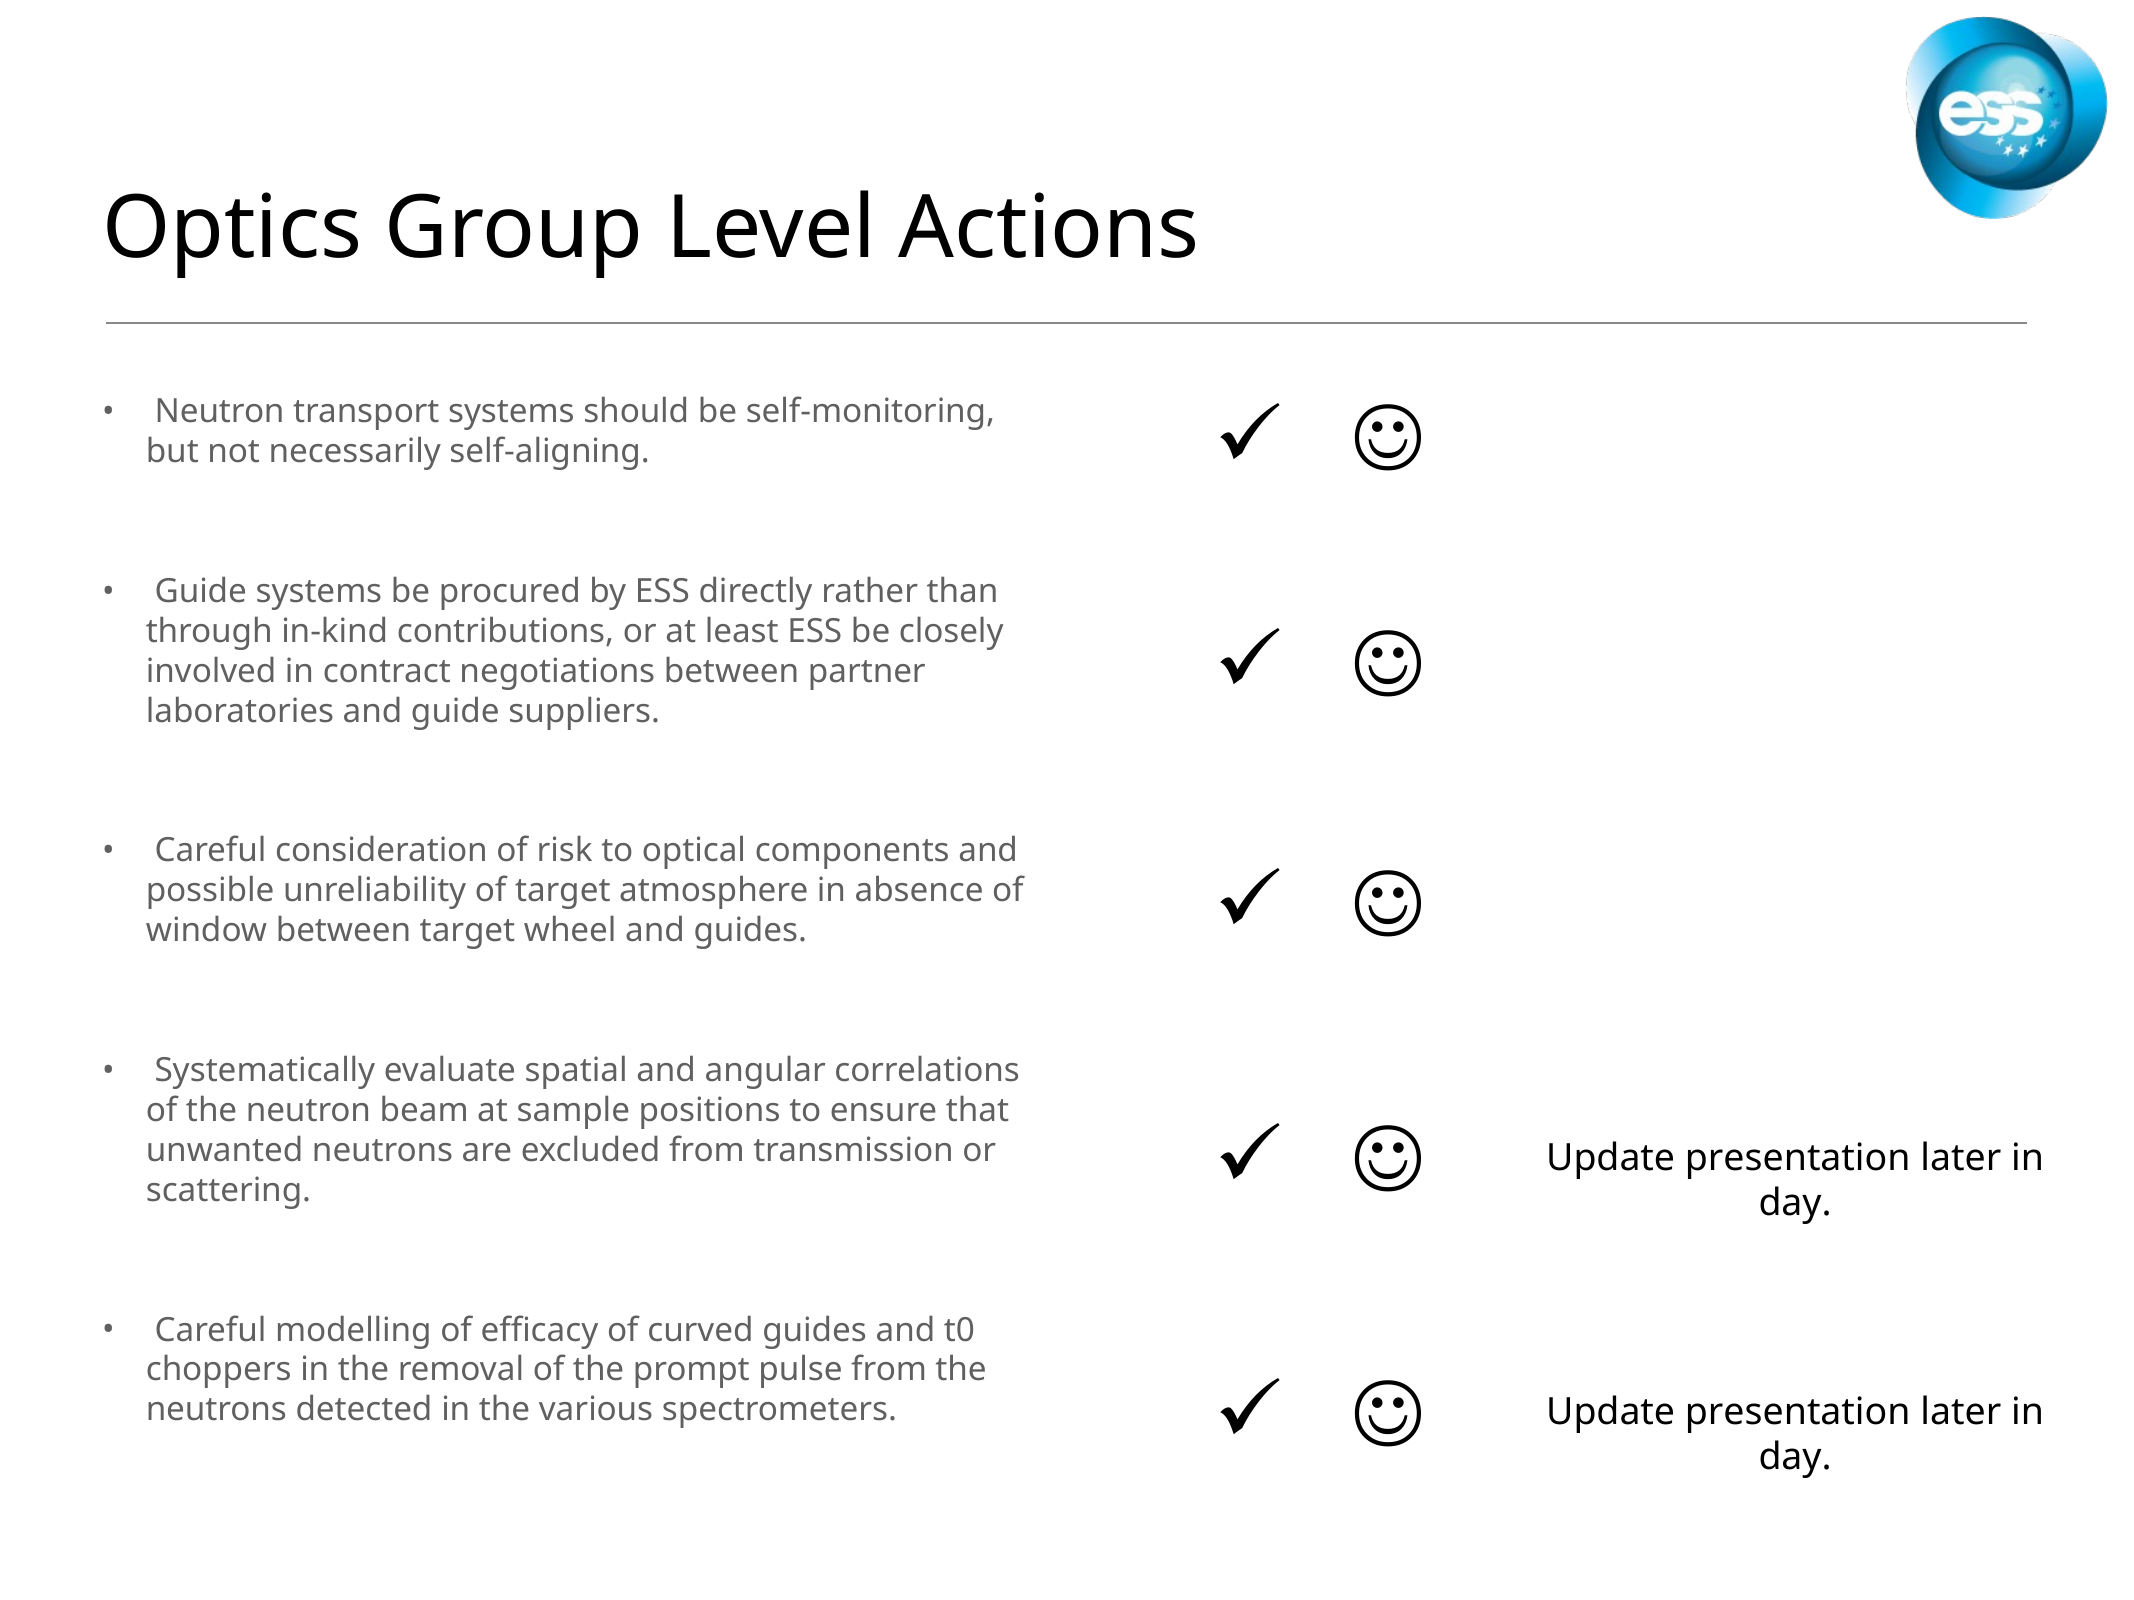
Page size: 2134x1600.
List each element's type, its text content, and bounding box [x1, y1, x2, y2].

text_box  [1336, 600, 1441, 720]
picture [2049, 119, 2060, 129]
text_box ✓ [1200, 1095, 1299, 1216]
text_box ✓ [1200, 600, 1299, 720]
text_box  [1336, 1095, 1441, 1215]
text_box  [1336, 1350, 1441, 1470]
text_box ✓ [1200, 375, 1299, 495]
title Optics Group Level Actions [93, 54, 2040, 284]
picture [2040, 67, 2052, 130]
text_box Update presentation later in day. [1490, 1125, 2101, 1186]
picture [2040, 135, 2046, 147]
text_box ✓ [1200, 840, 1299, 960]
text_box  [1336, 840, 1441, 960]
text_box  [1336, 374, 1441, 495]
picture [2054, 70, 2061, 81]
text_box Update presentation later in day. [1490, 1380, 2101, 1440]
list Neutron transport systems should be self-monitoring, but not necessarily self-aligning. Guide systems be procured by ESS directly rather than through in-kind contributions, or at least ESS be closely involved in contract negotiations between partner laboratories and guide suppliers. Careful consideration of risk to optical components and possible unreliability of target atmosphere in absence of window between target wheel and guides. Systematically evaluate spatial and angular correlations of the neutron beam at sample positions to ensure that unwanted neutrons are excluded from transmission or scattering. Careful modelling of efficacy of curved guides and t0 choppers in the removal of the prompt pulse from the neutrons detected in the various spectrometers. [93, 381, 1044, 1477]
text_box ✓ [1200, 1350, 1299, 1471]
picture [1905, 16, 2108, 219]
